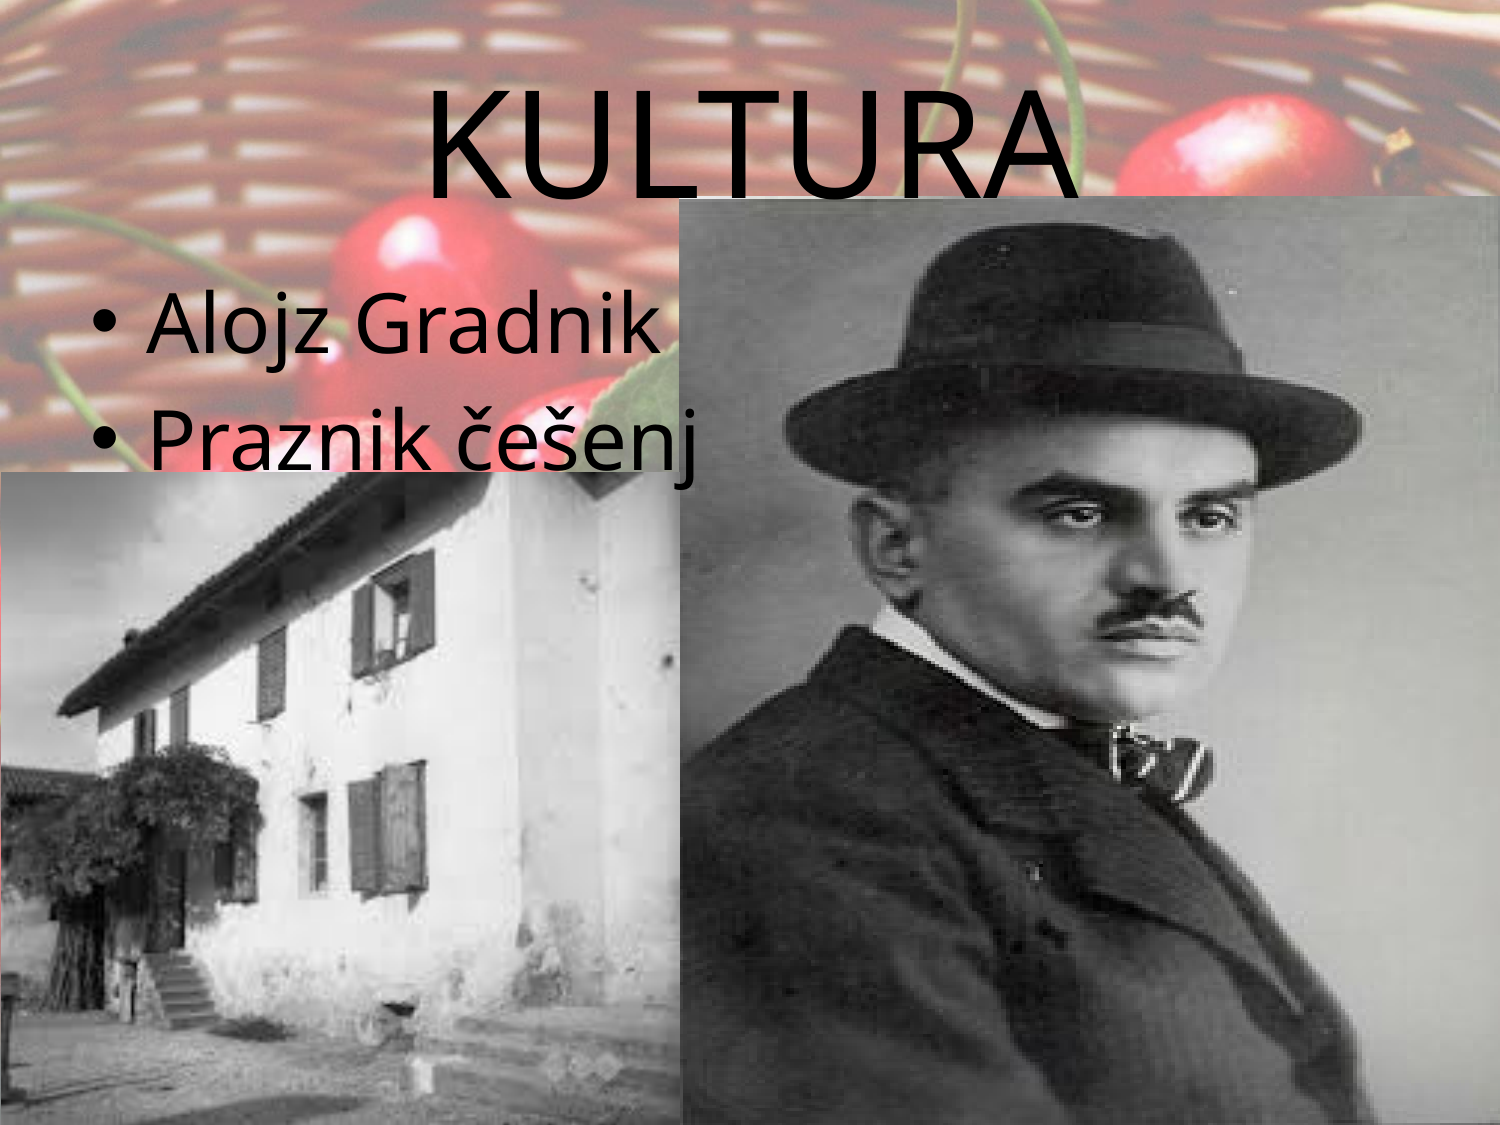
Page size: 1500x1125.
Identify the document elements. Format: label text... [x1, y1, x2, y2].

title KULTURA [75, 45, 1425, 233]
list Alojz Gradnik Praznik češenj [75, 262, 1425, 1005]
picture [0, 0, 1500, 1125]
